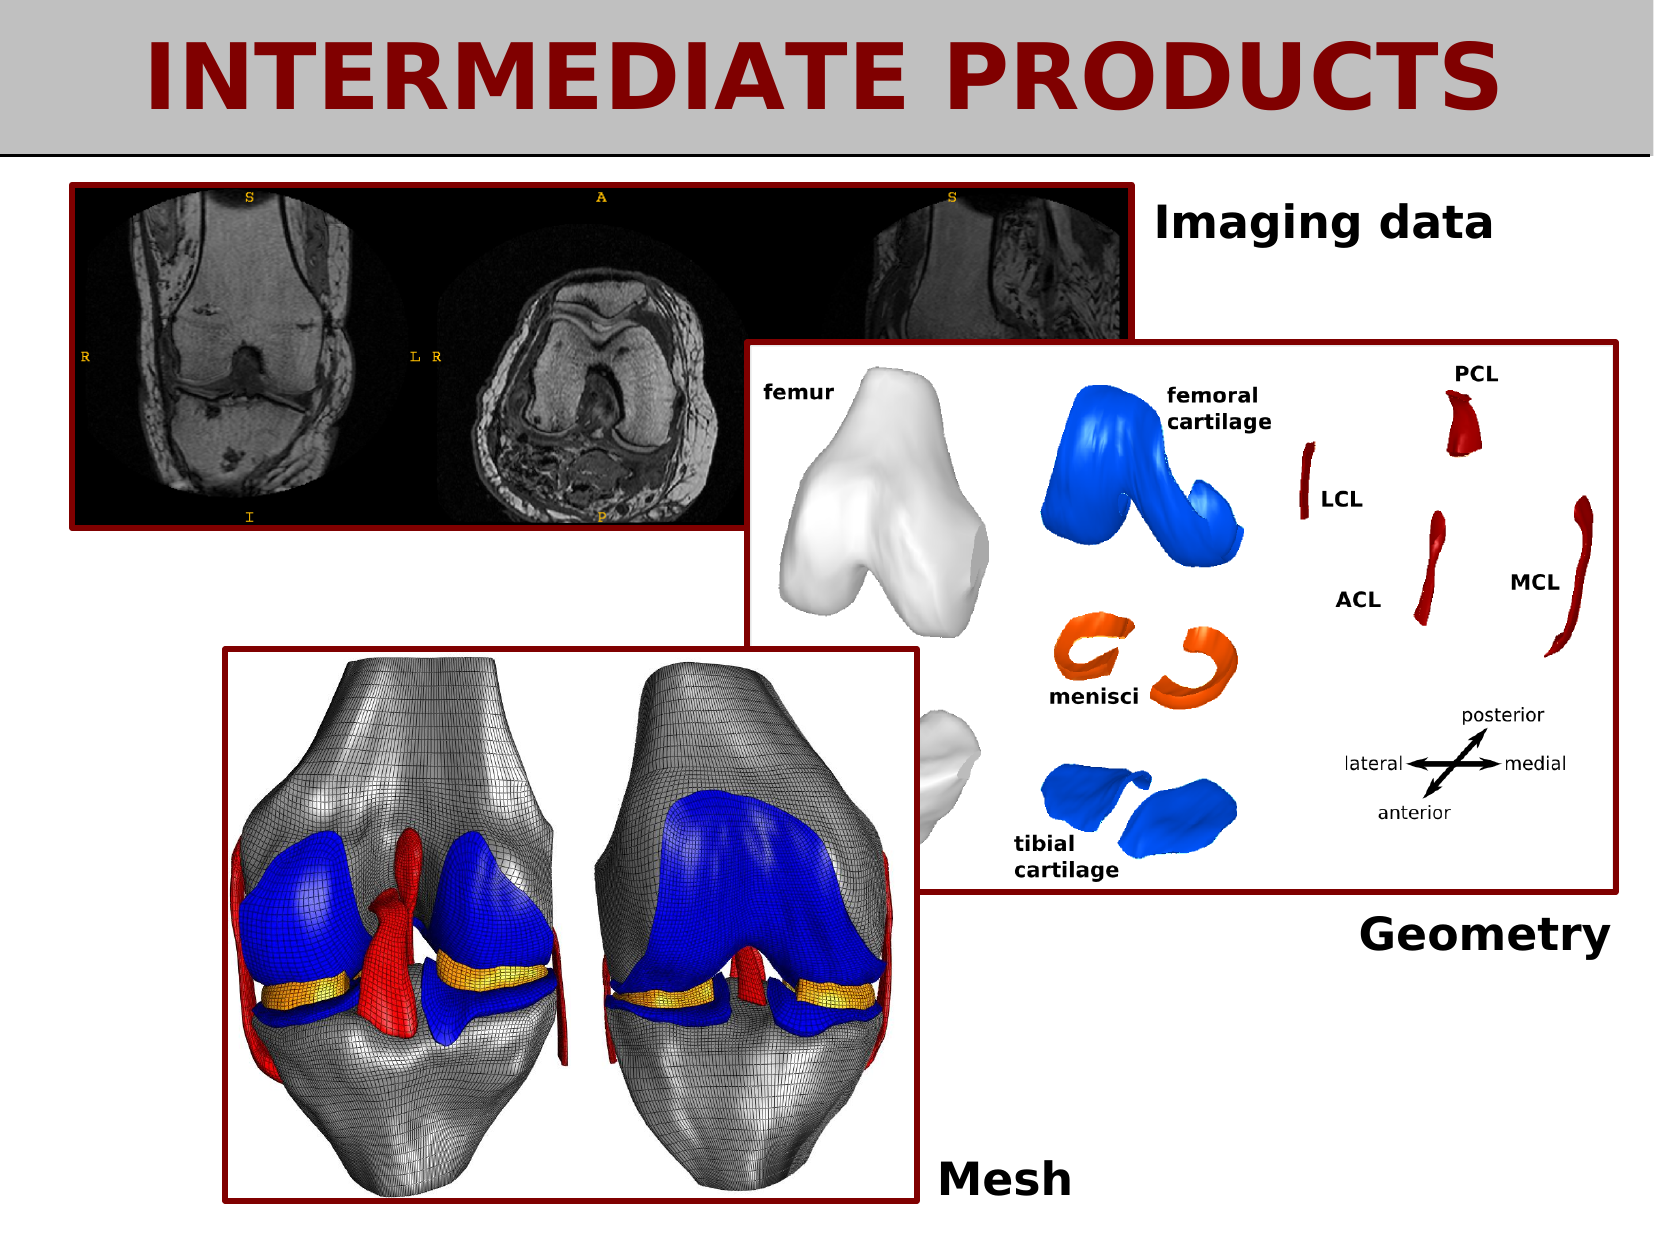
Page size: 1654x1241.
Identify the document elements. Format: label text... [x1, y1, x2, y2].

picture [750, 345, 1613, 890]
text_box Geometry [1343, 900, 1644, 970]
text_box Mesh [922, 1145, 1110, 1214]
text_box INTERMEDIATE PRODUCTS [0, 24, 1651, 132]
text_box [0, 0, 1654, 156]
picture [228, 652, 914, 1198]
text_box Imaging data [1138, 188, 1514, 257]
picture [75, 187, 1129, 526]
